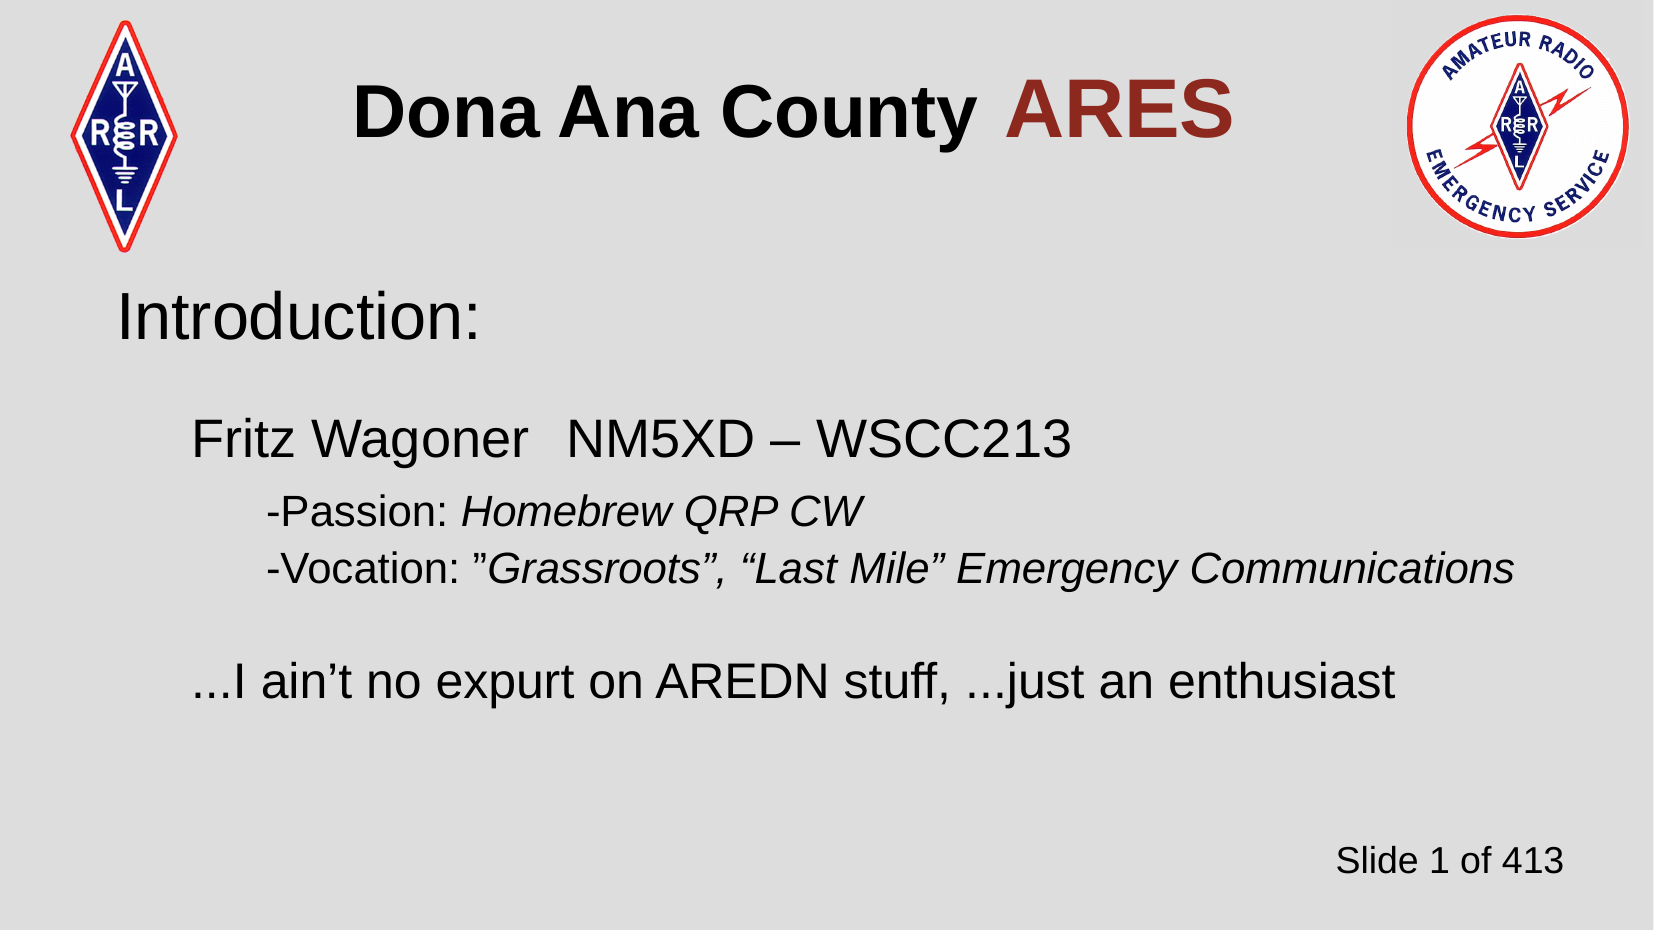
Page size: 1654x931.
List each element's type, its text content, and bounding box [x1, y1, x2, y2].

title Dona Ana County ARES [209, 21, 1390, 190]
text_box Slide 1 of 413 [1320, 831, 1603, 898]
picture [38, 9, 209, 265]
subtitle Introduction: Fritz Wagoner NM5XD – WSCC213 -Passion: Homebrew QRP CW -Vocation: ”Grassroots”, “Last Mile” Emergency Communications ...I ain’t no expurt on AREDN stuff, ...just an enthusiast [116, 279, 1557, 790]
picture [1390, 0, 1643, 250]
